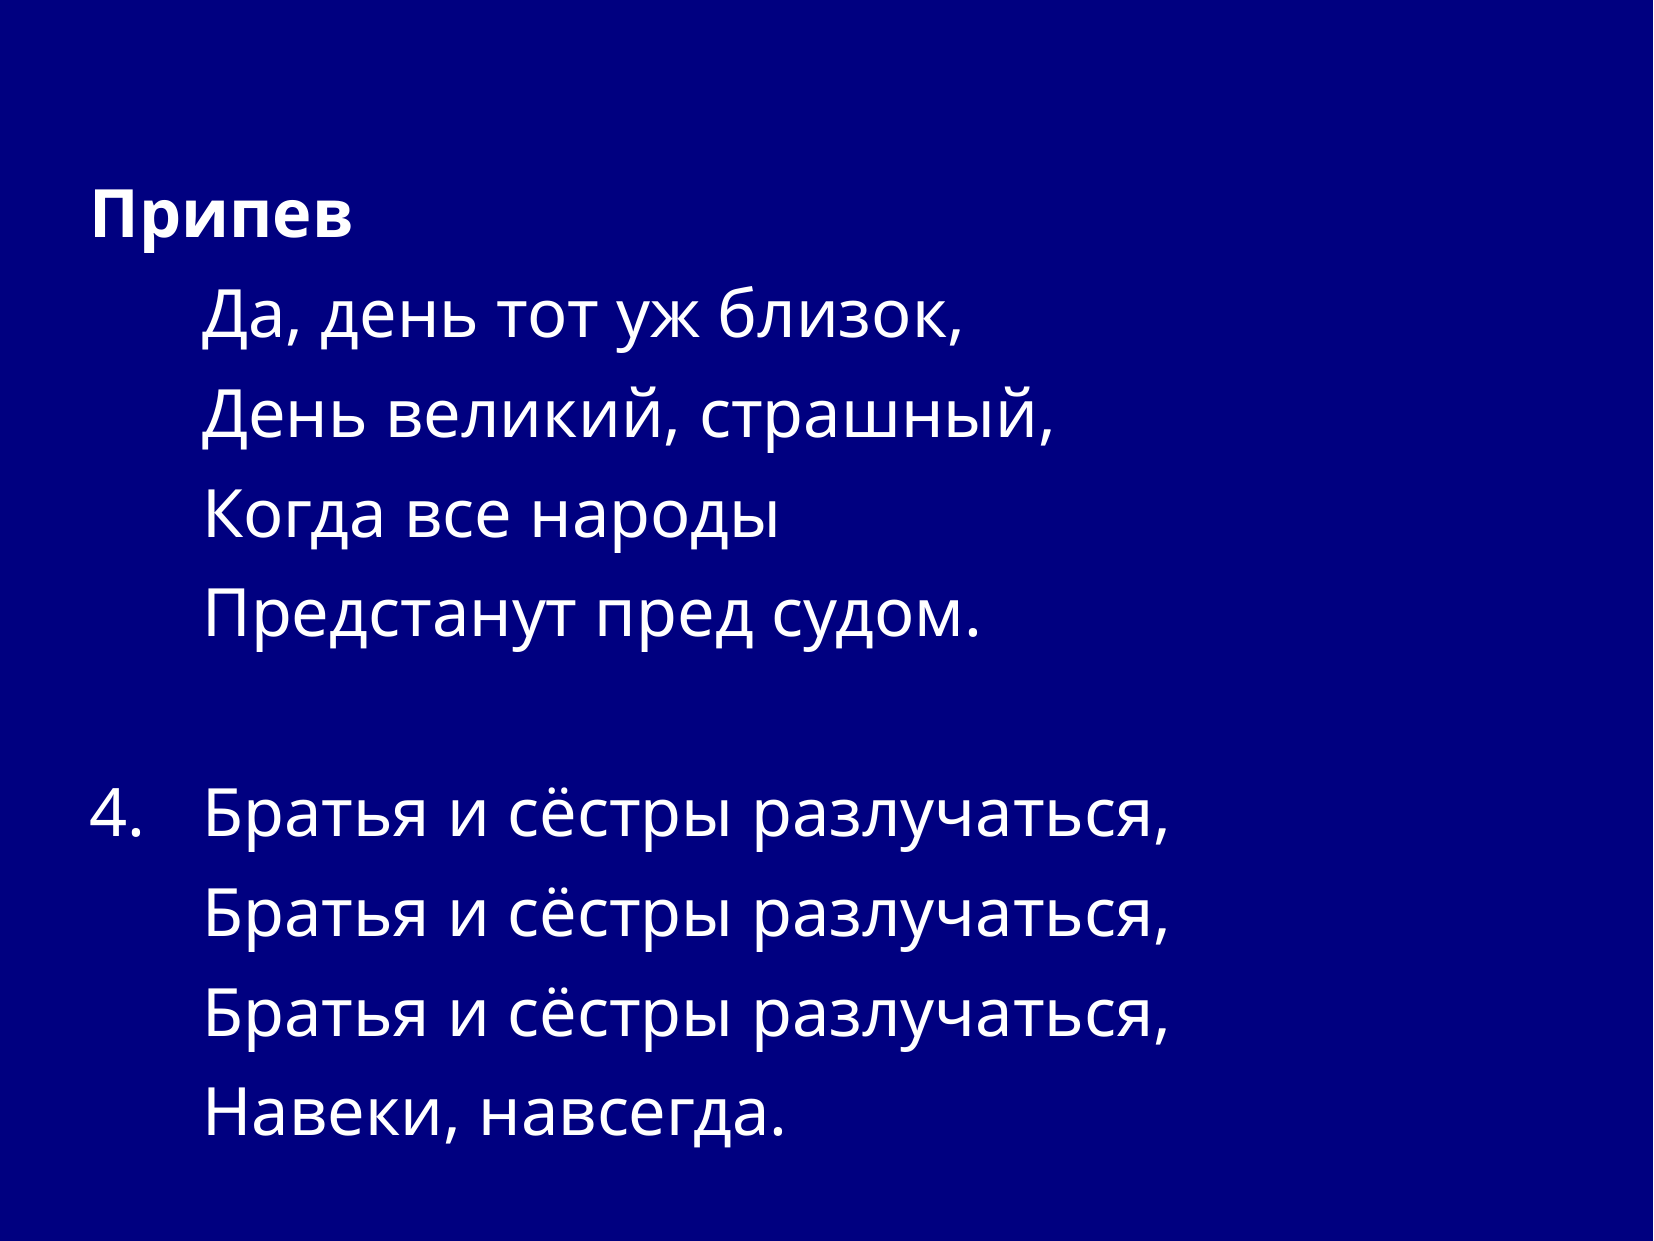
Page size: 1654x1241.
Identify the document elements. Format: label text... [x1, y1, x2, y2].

text_box Припев Да, день тот уж близок, День великий, страшный, Когда все народы Предстанут пред судом. 4. Братья и сёстры разлучаться, Братья и сёстры разлучаться, Братья и сёстры разлучаться, Навеки, навсегда. [75, 150, 1576, 1163]
